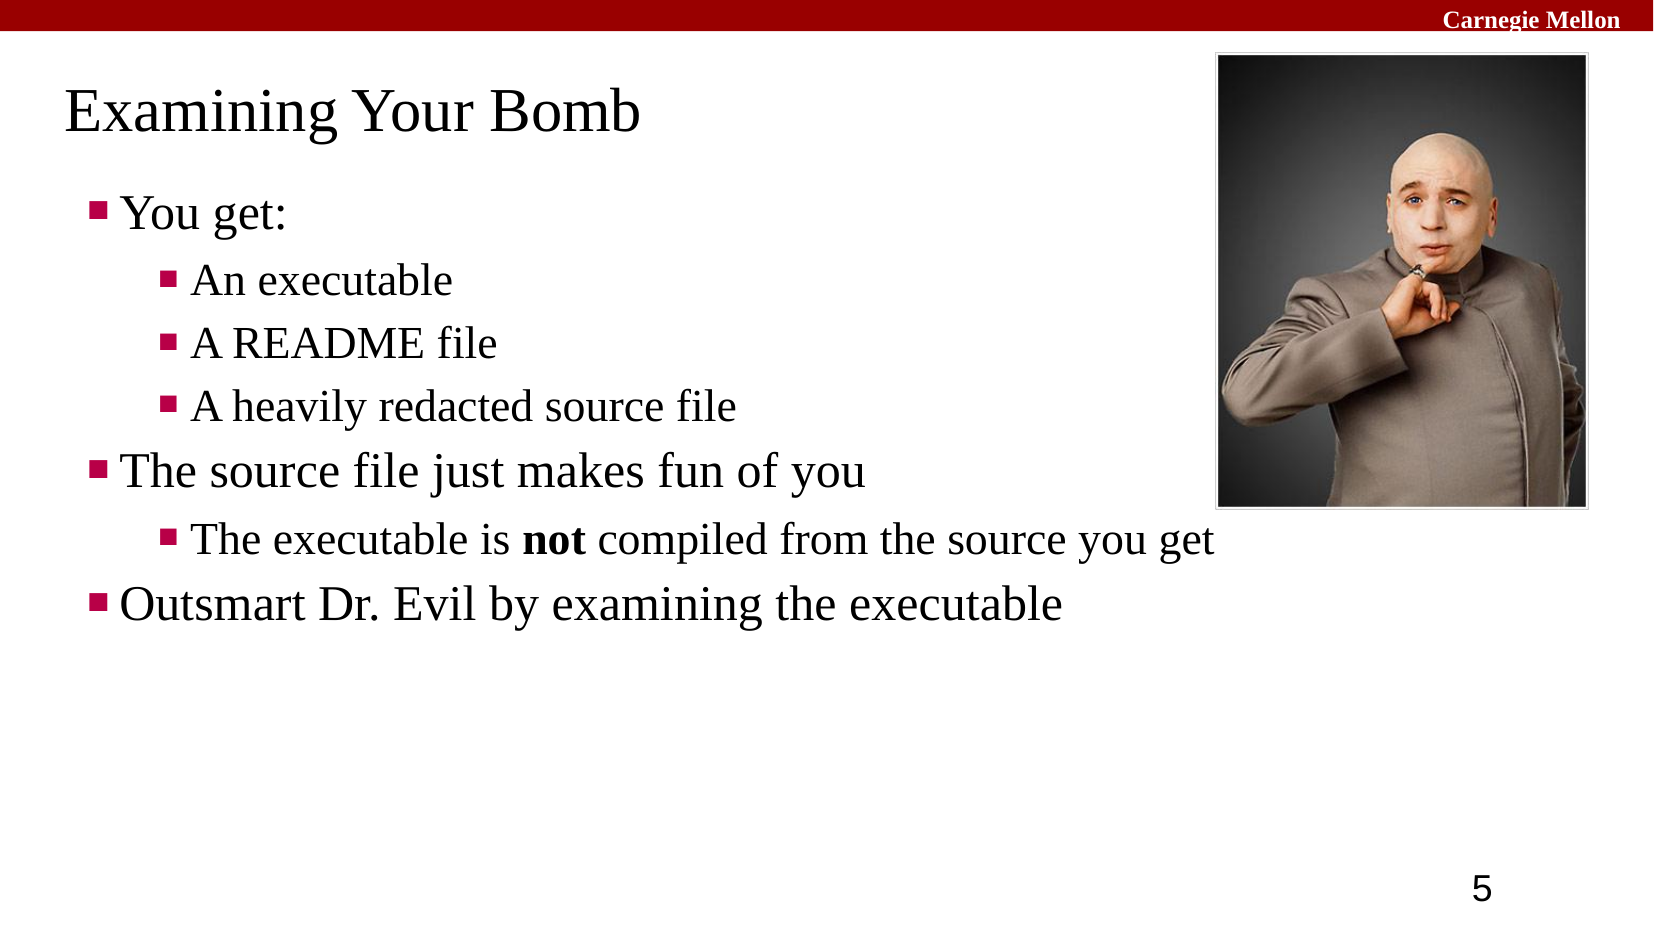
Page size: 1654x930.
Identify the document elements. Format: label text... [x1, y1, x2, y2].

title Examining Your Bomb [64, 58, 1215, 163]
picture [1215, 52, 1589, 511]
list You get: An executable A README file A heavily redacted source file The source file just makes fun of you The executable is not compiled from the source you get Outsmart Dr. Evil by examining the executable [71, 184, 1576, 859]
